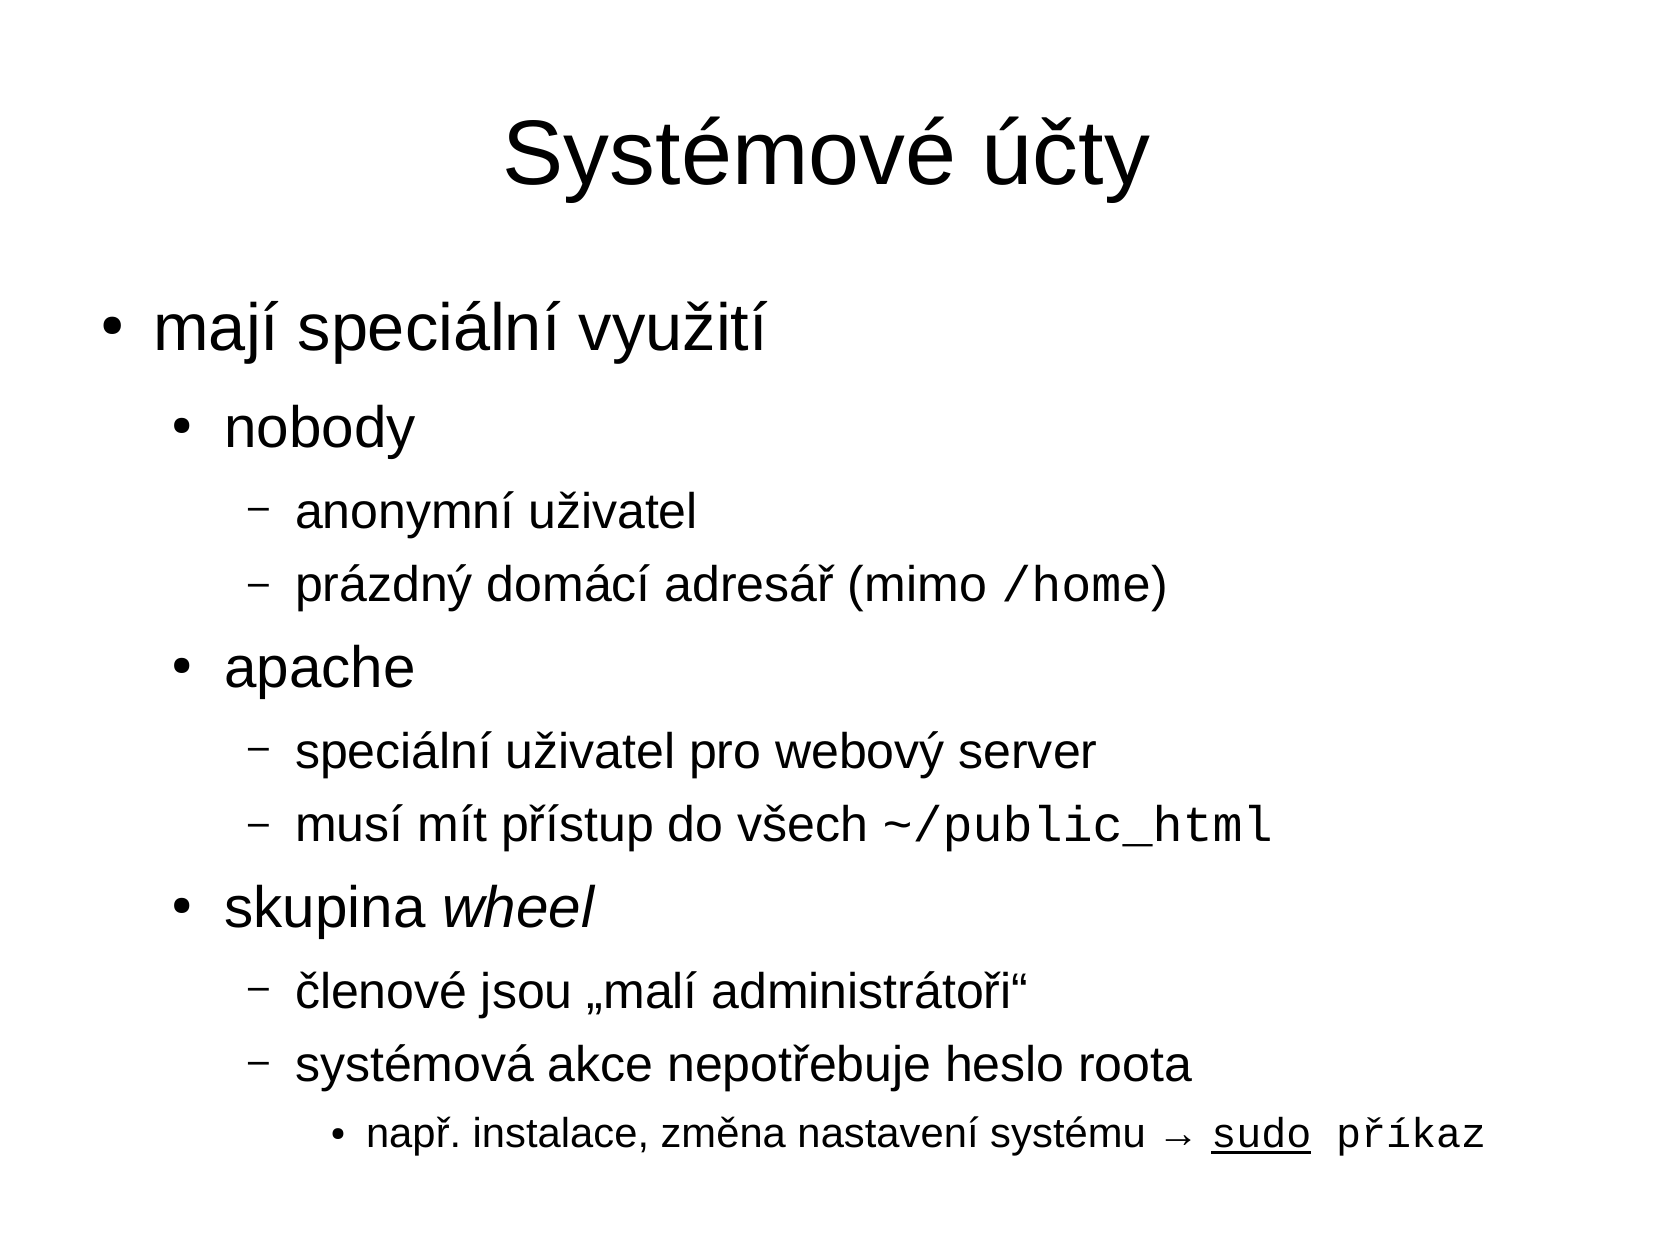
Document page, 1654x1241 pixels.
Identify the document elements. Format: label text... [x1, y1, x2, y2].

list mají speciální využití nobody anonymní uživatel prázdný domácí adresář (mimo /home) apache speciální uživatel pro webový server musí mít přístup do všech ~/public_html skupina wheel členové jsou „malí administrátoři“ systémová akce nepotřebuje heslo roota např. instalace, změna nastavení systému → sudo příkaz [82, 290, 1571, 1161]
title Systémové účty [82, 56, 1571, 250]
